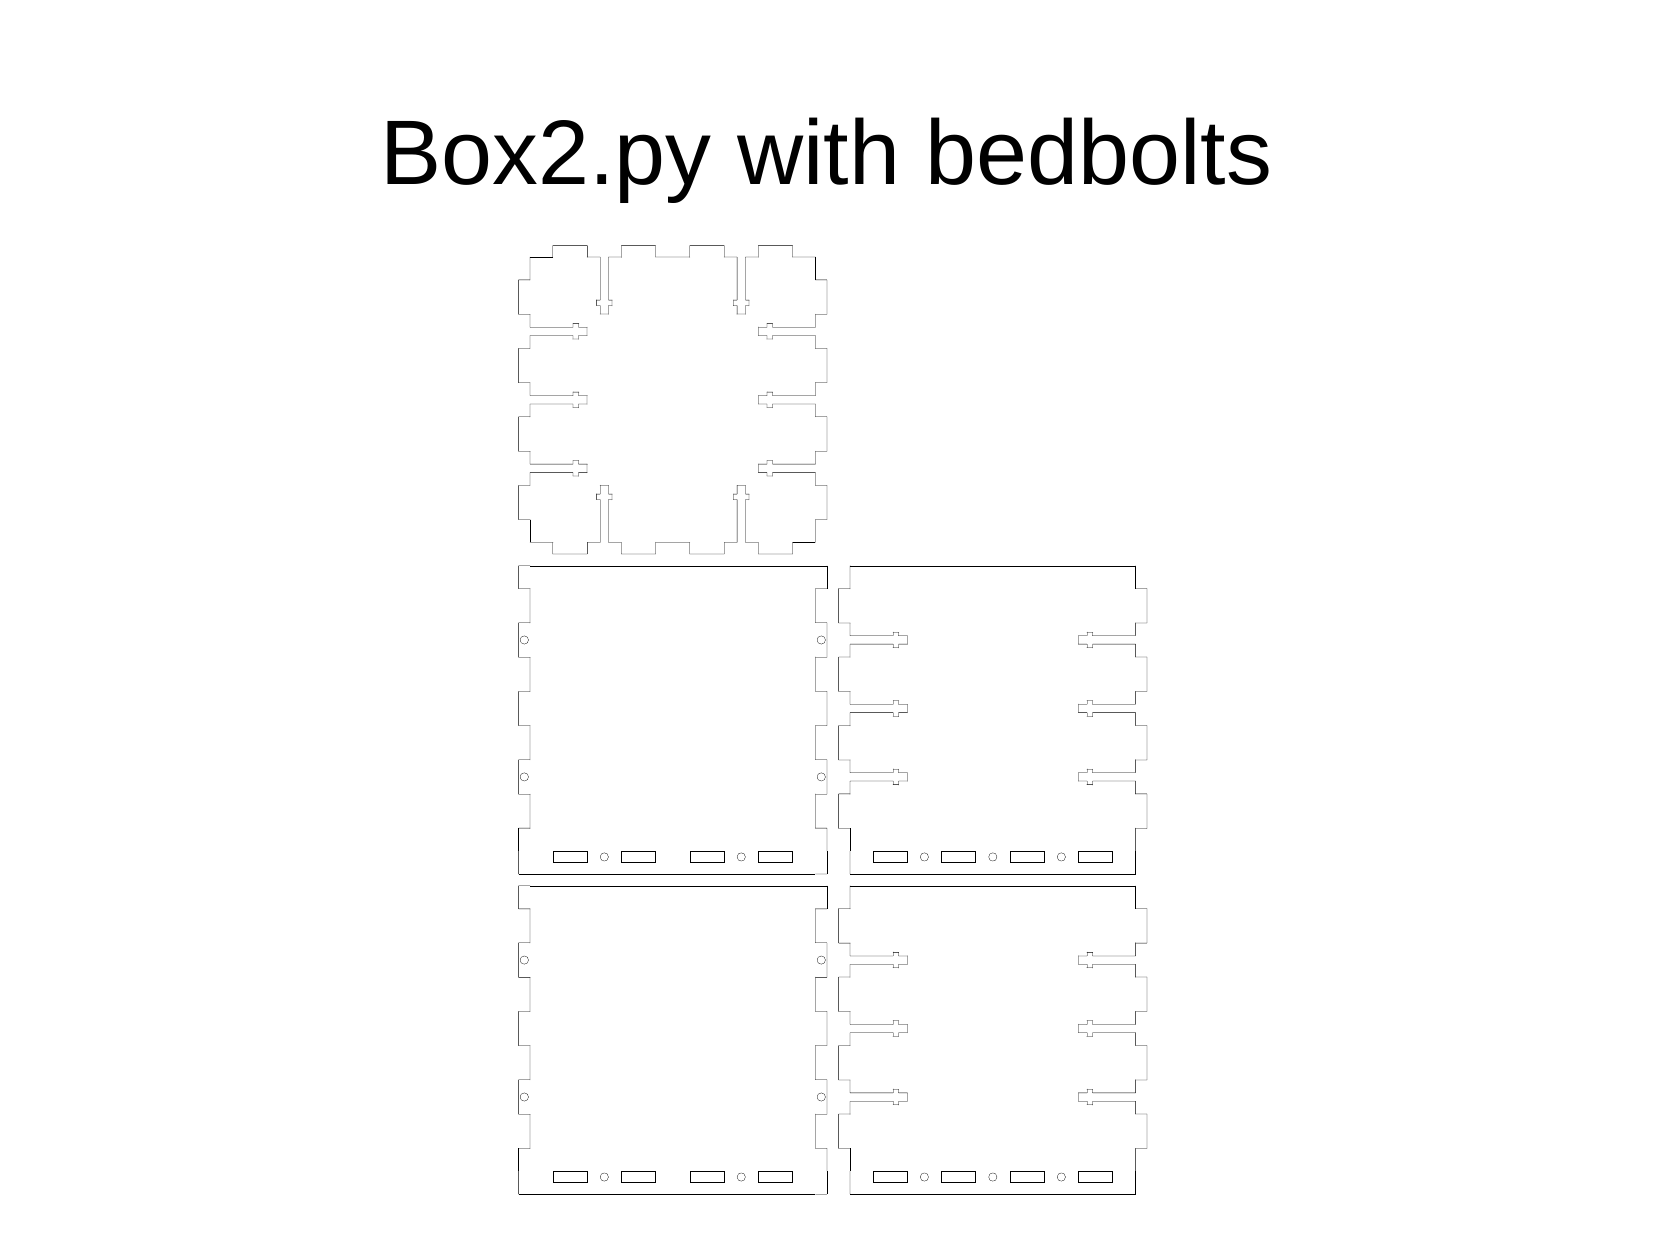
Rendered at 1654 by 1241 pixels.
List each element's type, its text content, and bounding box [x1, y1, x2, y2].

title Box2.py with bedbolts [82, 49, 1571, 257]
picture [500, 212, 1187, 1212]
